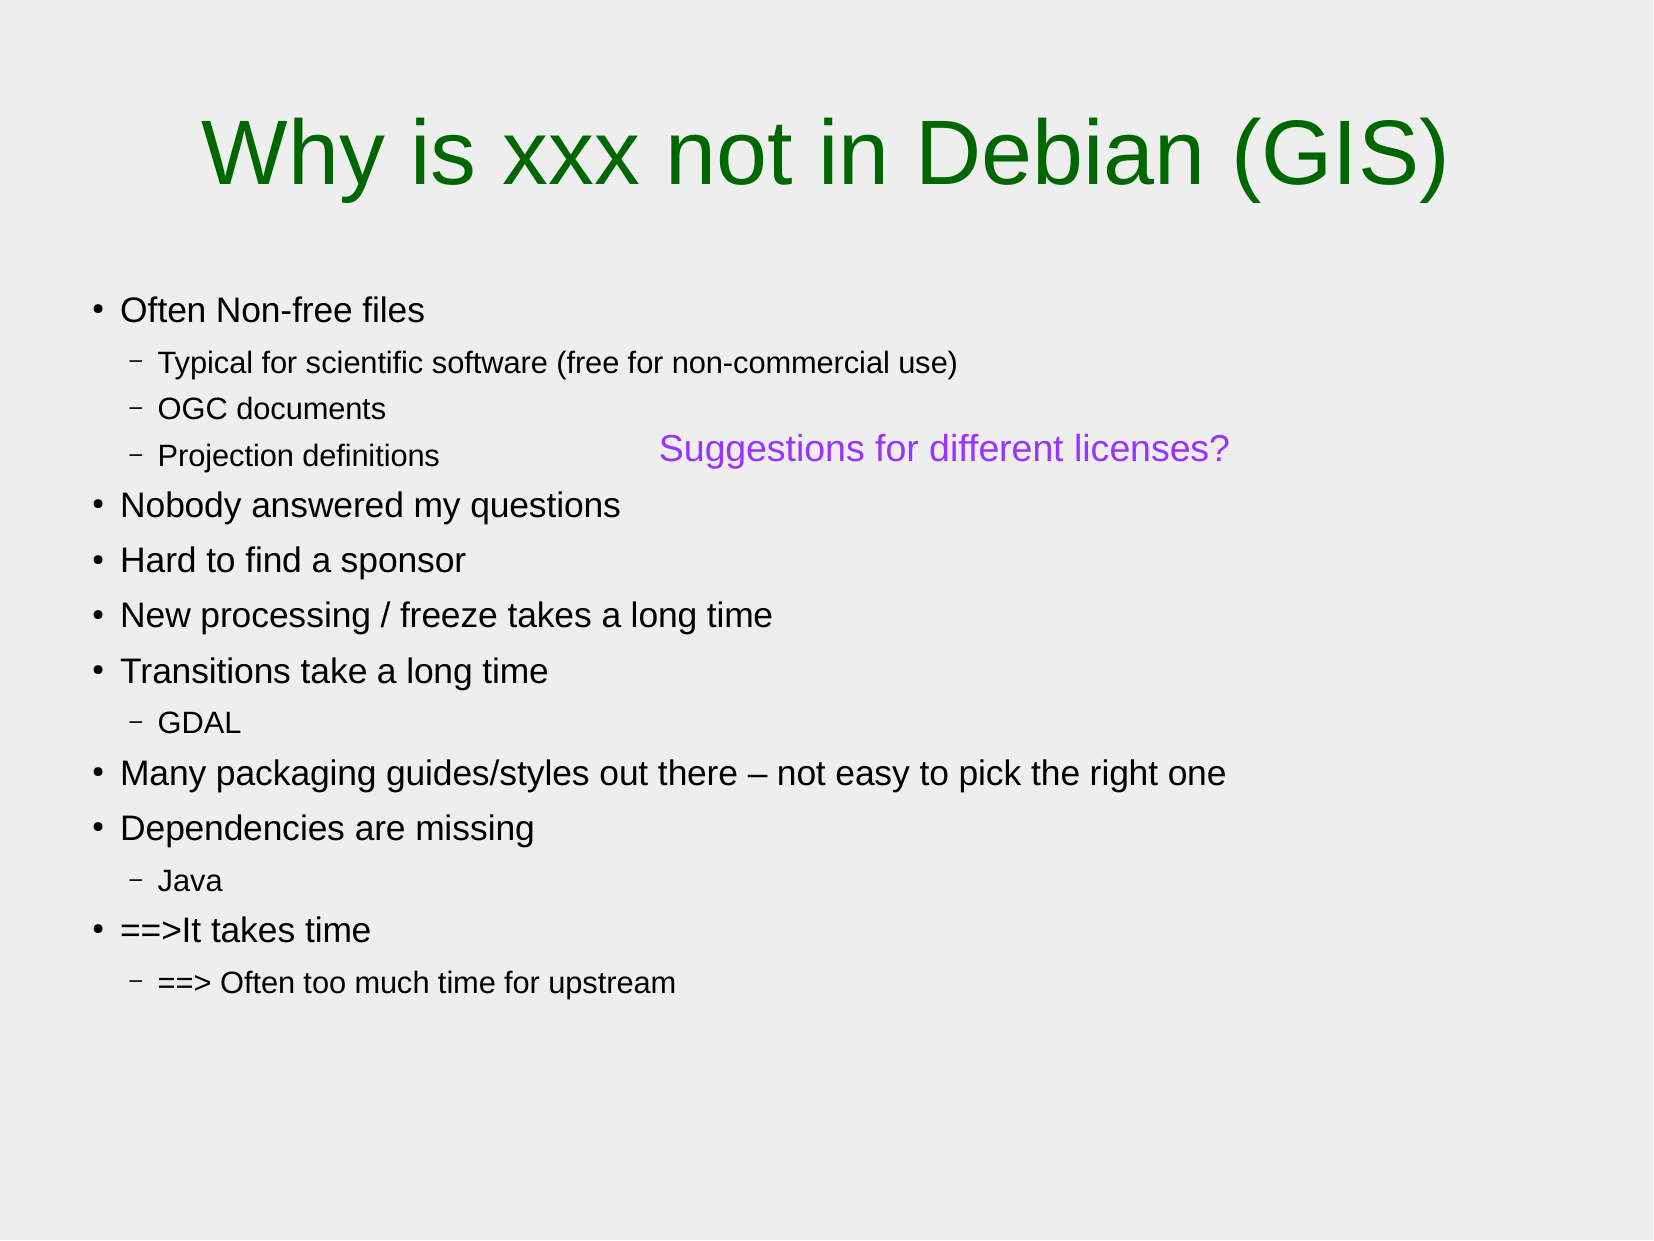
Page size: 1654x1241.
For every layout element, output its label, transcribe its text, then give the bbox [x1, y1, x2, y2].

list Often Non-free files Typical for scientific software (free for non-commercial use) OGC documents Projection definitions Nobody answered my questions Hard to find a sponsor New processing / freeze takes a long time Transitions take a long time GDAL Many packaging guides/styles out there – not easy to pick the right one Dependencies are missing Java ==>It takes time ==> Often too much time for upstream [82, 290, 1571, 1010]
title Why is xxx not in Debian (GIS) [82, 49, 1571, 257]
text_box Suggestions for different licenses? [644, 420, 1246, 477]
